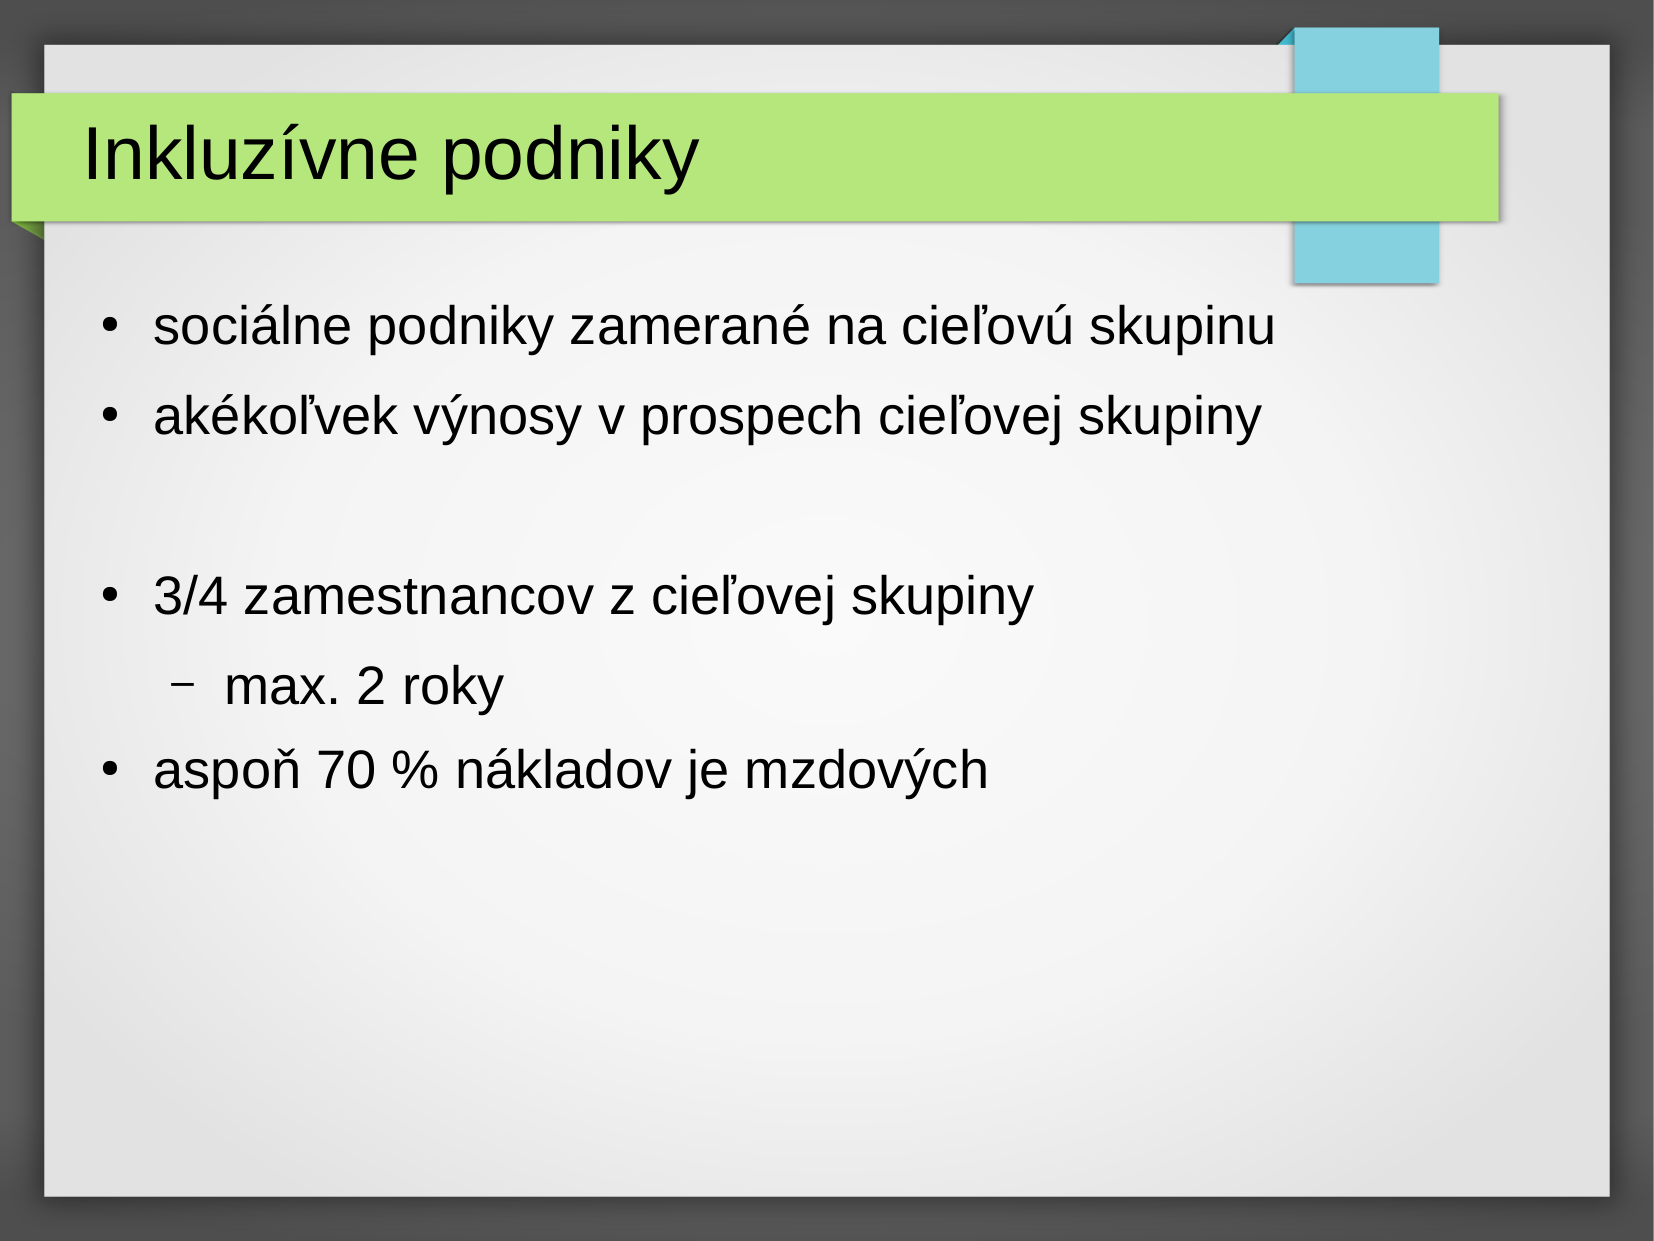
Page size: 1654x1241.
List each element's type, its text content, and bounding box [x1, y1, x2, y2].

picture [0, 0, 1654, 1241]
title Inkluzívne podniky [82, 94, 1264, 213]
list sociálne podniky zamerané na cieľovú skupinu akékoľvek výnosy v prospech cieľovej skupiny 3/4 zamestnancov z cieľovej skupiny max. 2 roky aspoň 70 % nákladov je mzdových [82, 295, 1571, 1015]
